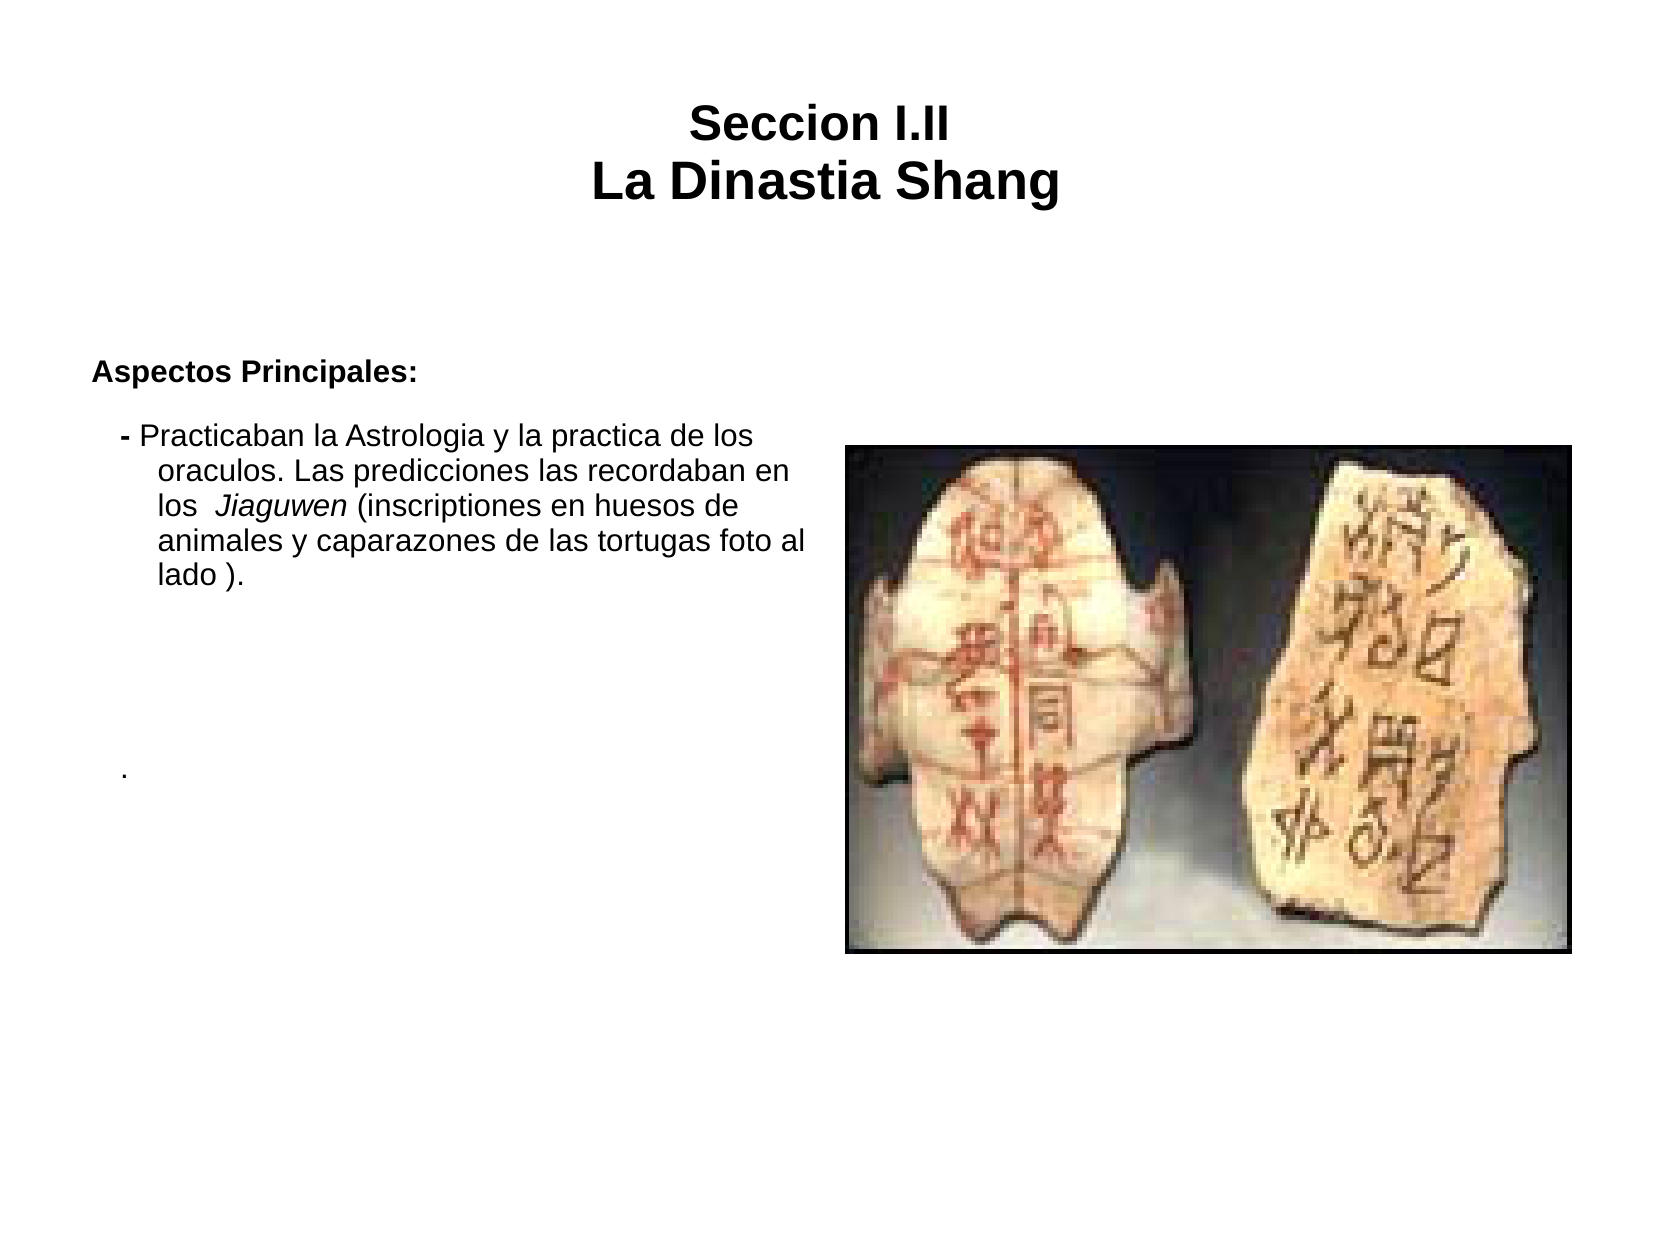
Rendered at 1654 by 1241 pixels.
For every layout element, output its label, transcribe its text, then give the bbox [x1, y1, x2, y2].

title Seccion I.II La Dinastia Shang [82, 56, 1571, 250]
picture [845, 445, 1572, 954]
list Aspectos Principales: - Practicaban la Astrologia y la practica de los oraculos. Las predicciones las recordaban en los Jiaguwen (inscriptiones en huesos de animales y caparazones de las tortugas foto al lado ). . [82, 290, 809, 1094]
